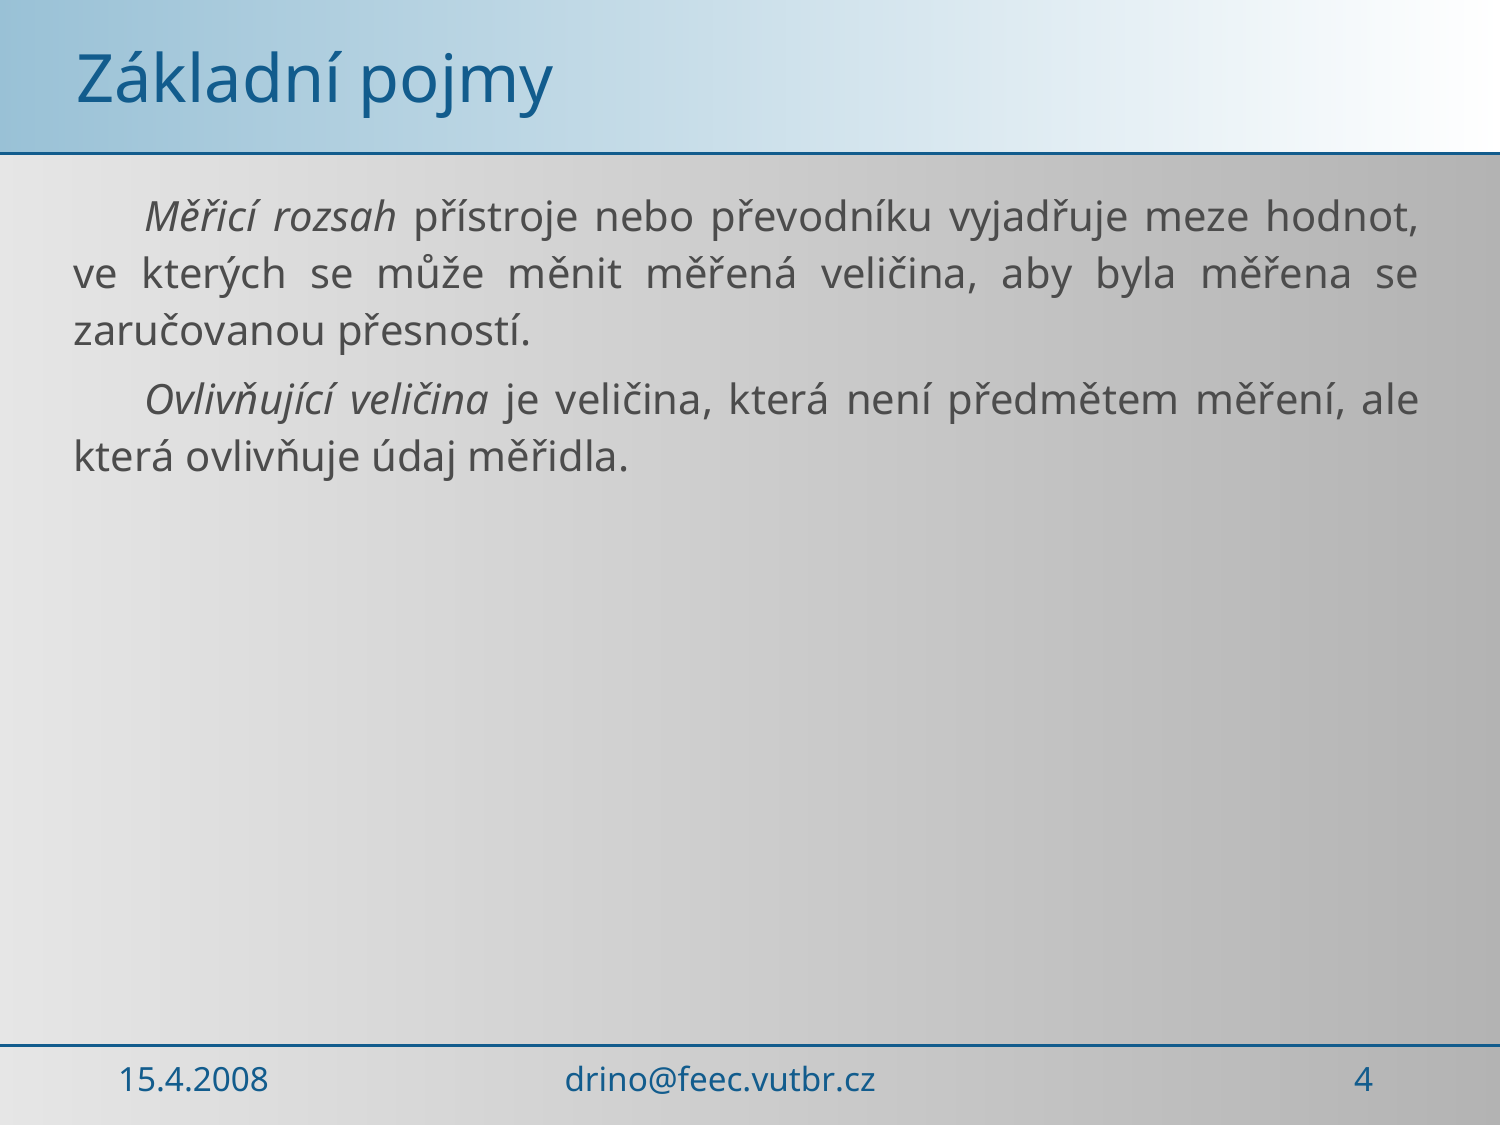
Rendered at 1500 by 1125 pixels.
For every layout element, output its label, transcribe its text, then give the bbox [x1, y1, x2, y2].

title Základní pojmy [0, 0, 1500, 152]
text_box <číslo> [1075, 1049, 1388, 1125]
text_box Měřicí rozsah přístroje nebo převodníku vyjadřuje meze hodnot, ve kterých se může měnit měřená veličina, aby byla měřena se zaručovanou přesností. Ovlivňující veličina je veličina, která není předmětem měření, ale která ovlivňuje údaj měřidla. [59, 178, 1442, 492]
text_box 15.4.2008 [103, 1049, 432, 1125]
text_box drino@feec.vutbr.cz [454, 1049, 987, 1125]
